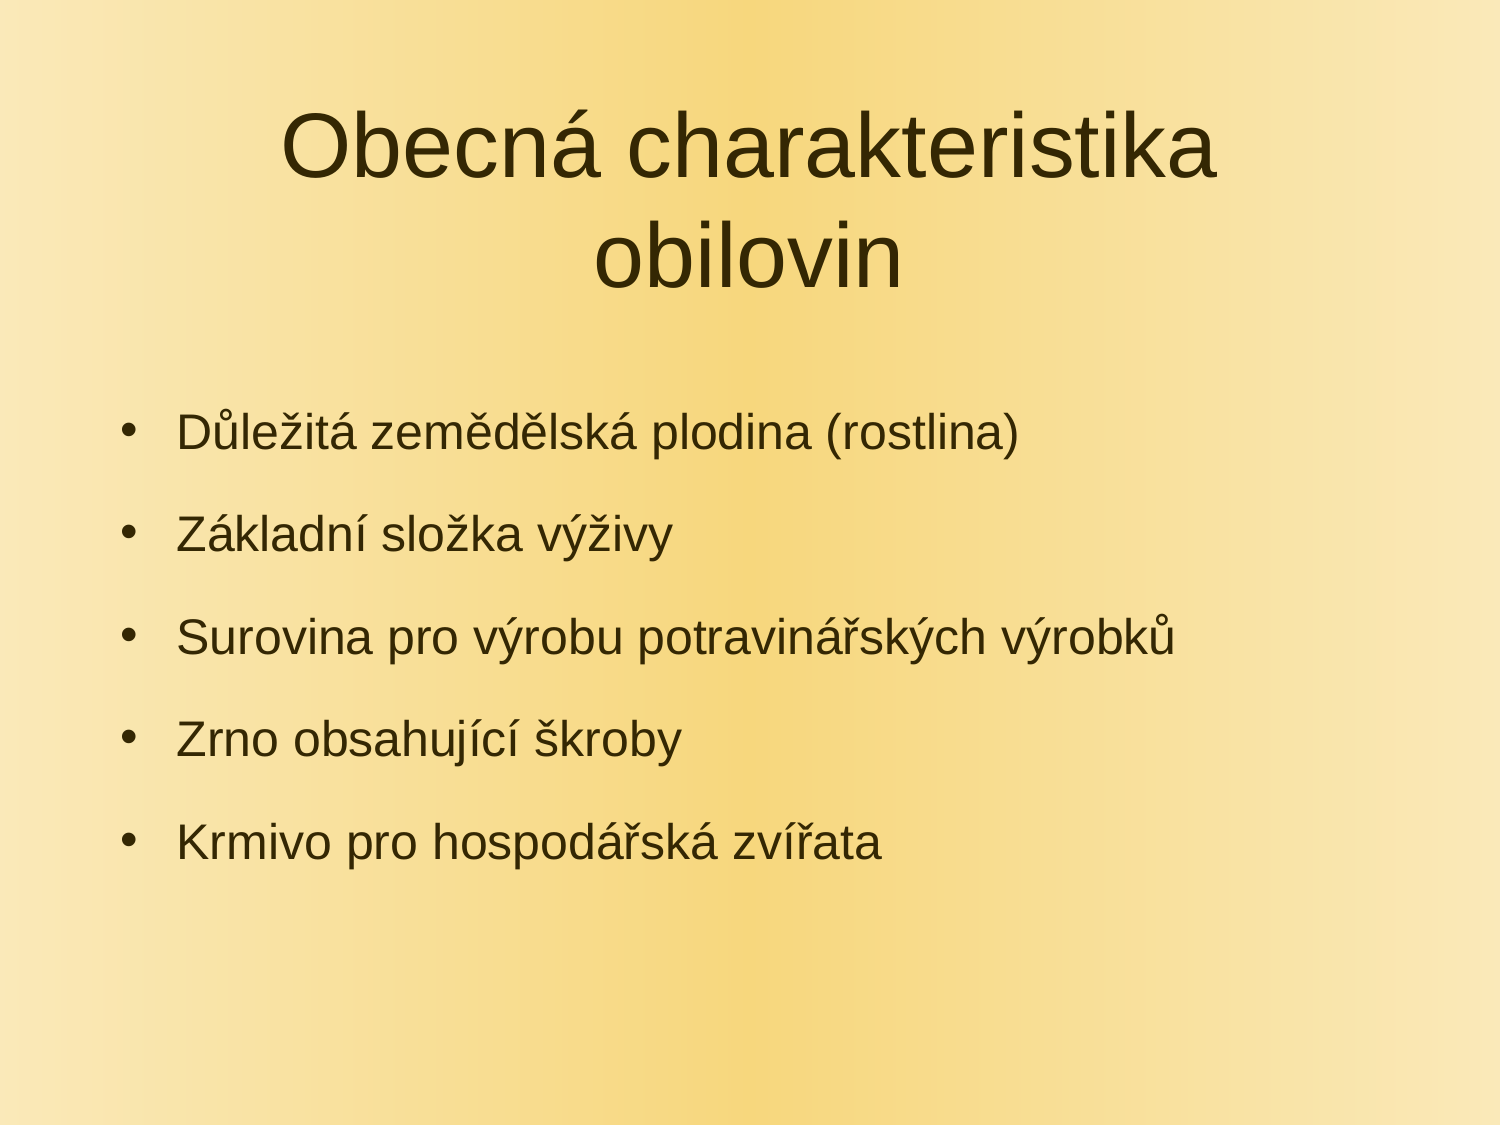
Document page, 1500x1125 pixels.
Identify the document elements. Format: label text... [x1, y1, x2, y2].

list Důležitá zemědělská plodina (rostlina) Základní složka výživy Surovina pro výrobu potravinářských výrobků Zrno obsahující škroby Krmivo pro hospodářská zvířata [105, 361, 1381, 1044]
title Obecná charakteristika obilovin [112, 78, 1388, 314]
